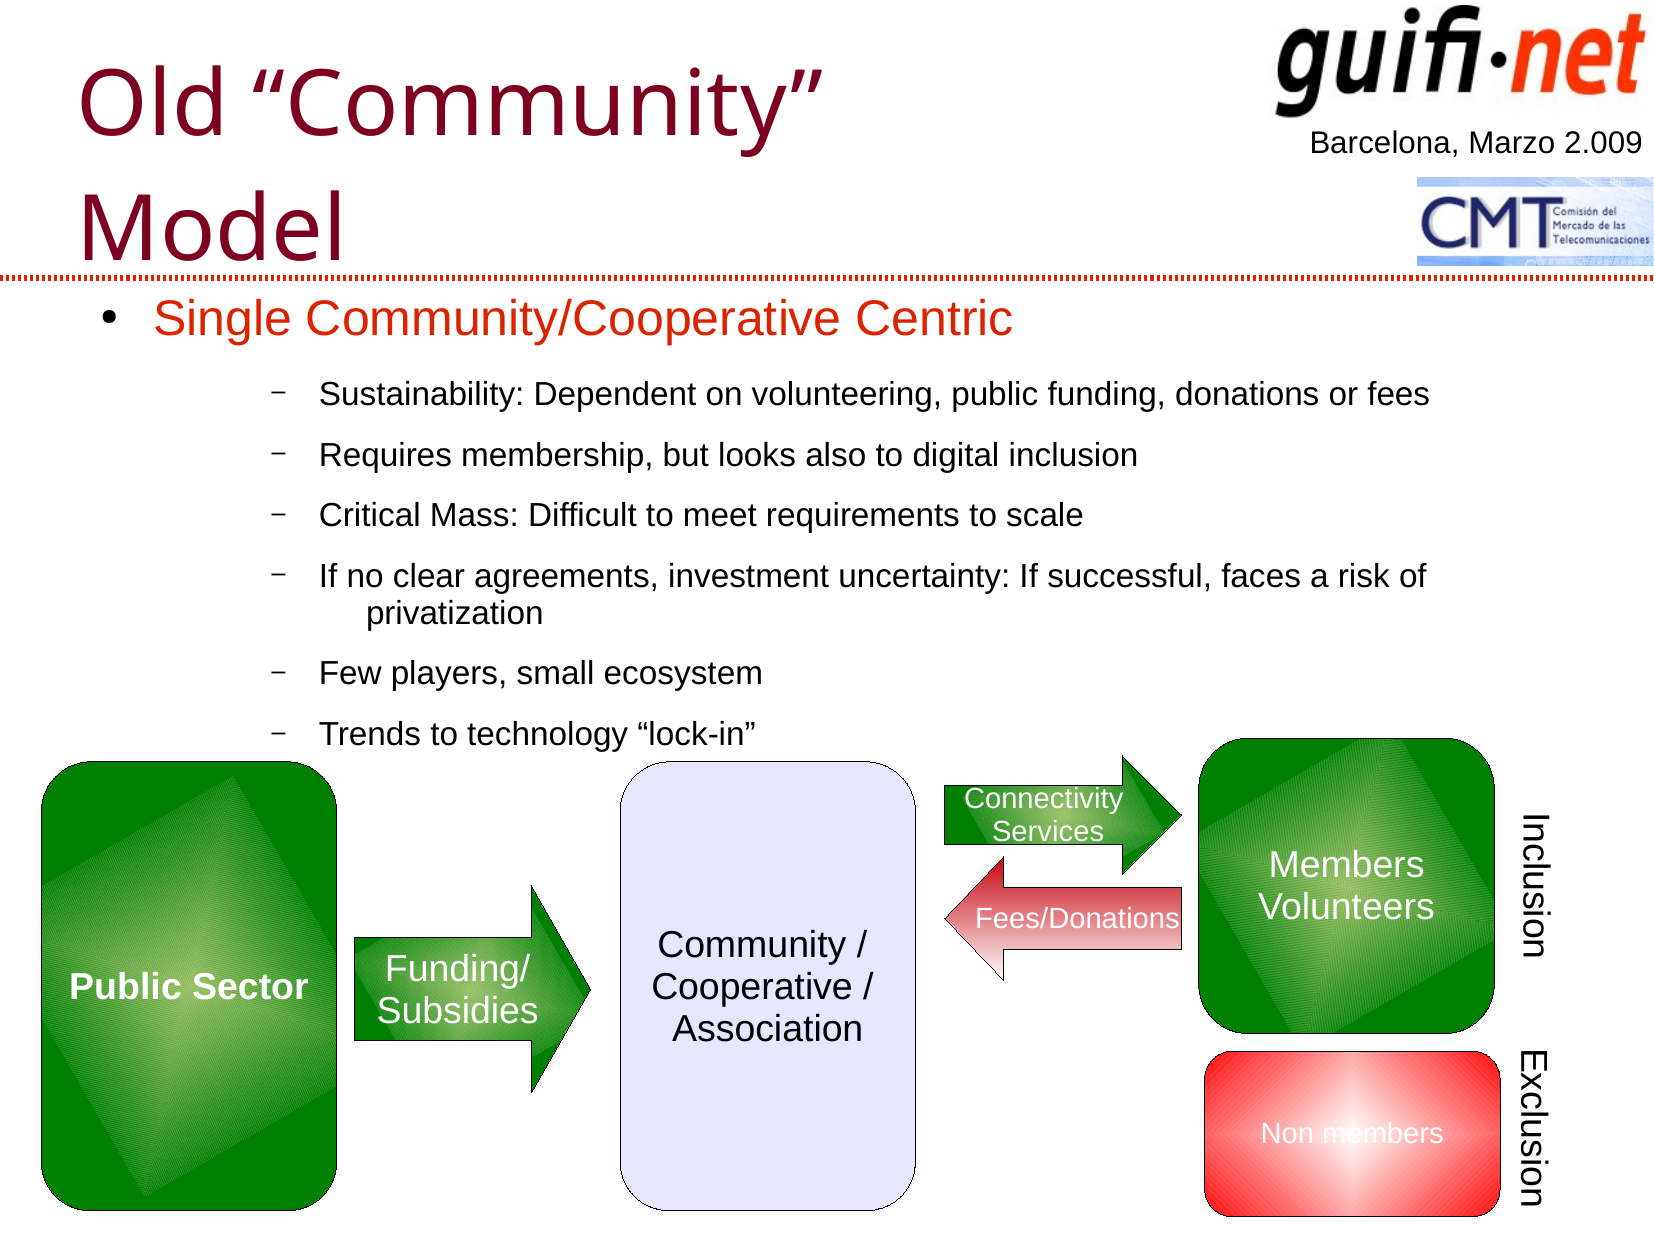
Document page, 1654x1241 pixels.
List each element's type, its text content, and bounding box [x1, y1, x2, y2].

text_box Public Sector [41, 761, 337, 1211]
text_box Funding/ Subsidies [354, 885, 591, 1093]
picture [1417, 177, 1654, 266]
text_box Members Volunteers [1198, 738, 1495, 1034]
title Old “Community” Model [76, 59, 1093, 267]
list Single Community/Cooperative Centric Sustainability: Dependent on volunteering, public funding, donations or fees Requires membership, but looks also to digital inclusion Critical Mass: Difficult to meet requirements to scale If no clear agreements, investment uncertainty: If successful, faces a risk of privatization Few players, small ecosystem Trends to technology “lock-in” [82, 290, 1571, 753]
text_box Connectivity Services [944, 755, 1182, 875]
text_box Inclusion [1508, 797, 1565, 975]
text_box Non members [1204, 1051, 1501, 1217]
text_box Exclusion [1505, 1033, 1563, 1223]
text_box Community / Cooperative / Association [620, 761, 916, 1211]
text_box Fees/Donations [944, 856, 1182, 981]
picture [1269, 5, 1654, 119]
